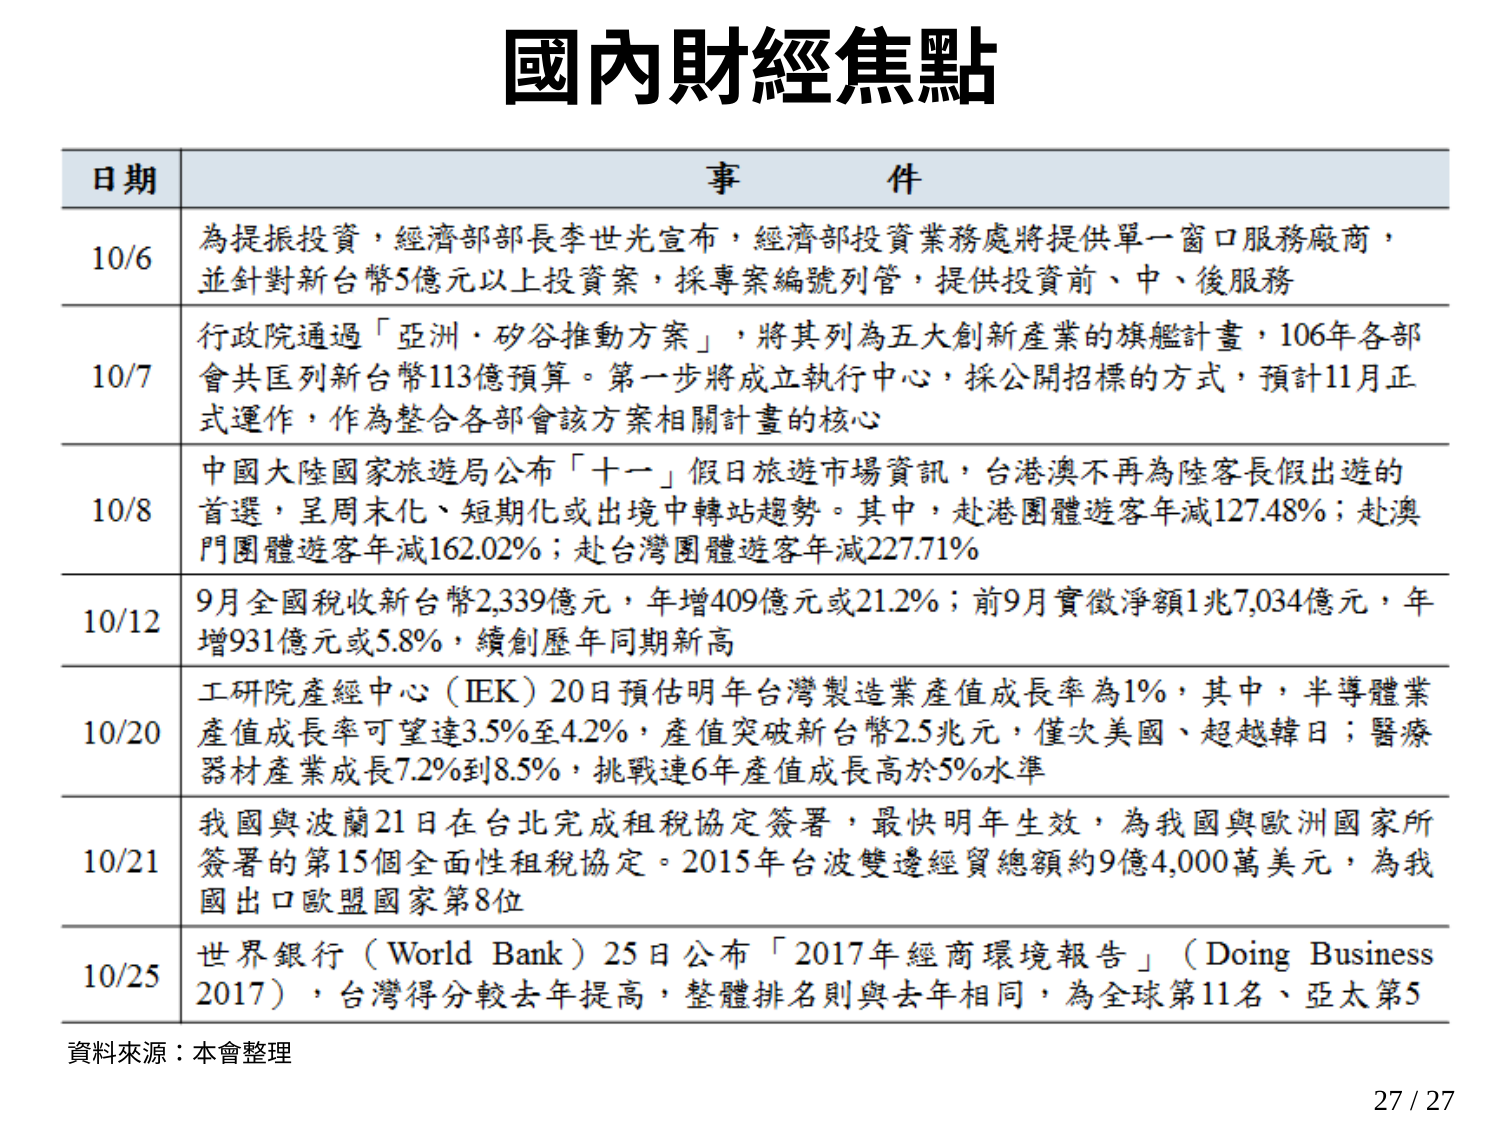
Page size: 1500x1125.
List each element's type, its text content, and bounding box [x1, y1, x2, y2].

text_box 國內財經焦點 [1, 19, 1500, 110]
text_box 資料來源：本會整理 [53, 1030, 313, 1075]
picture [59, 141, 1455, 1031]
